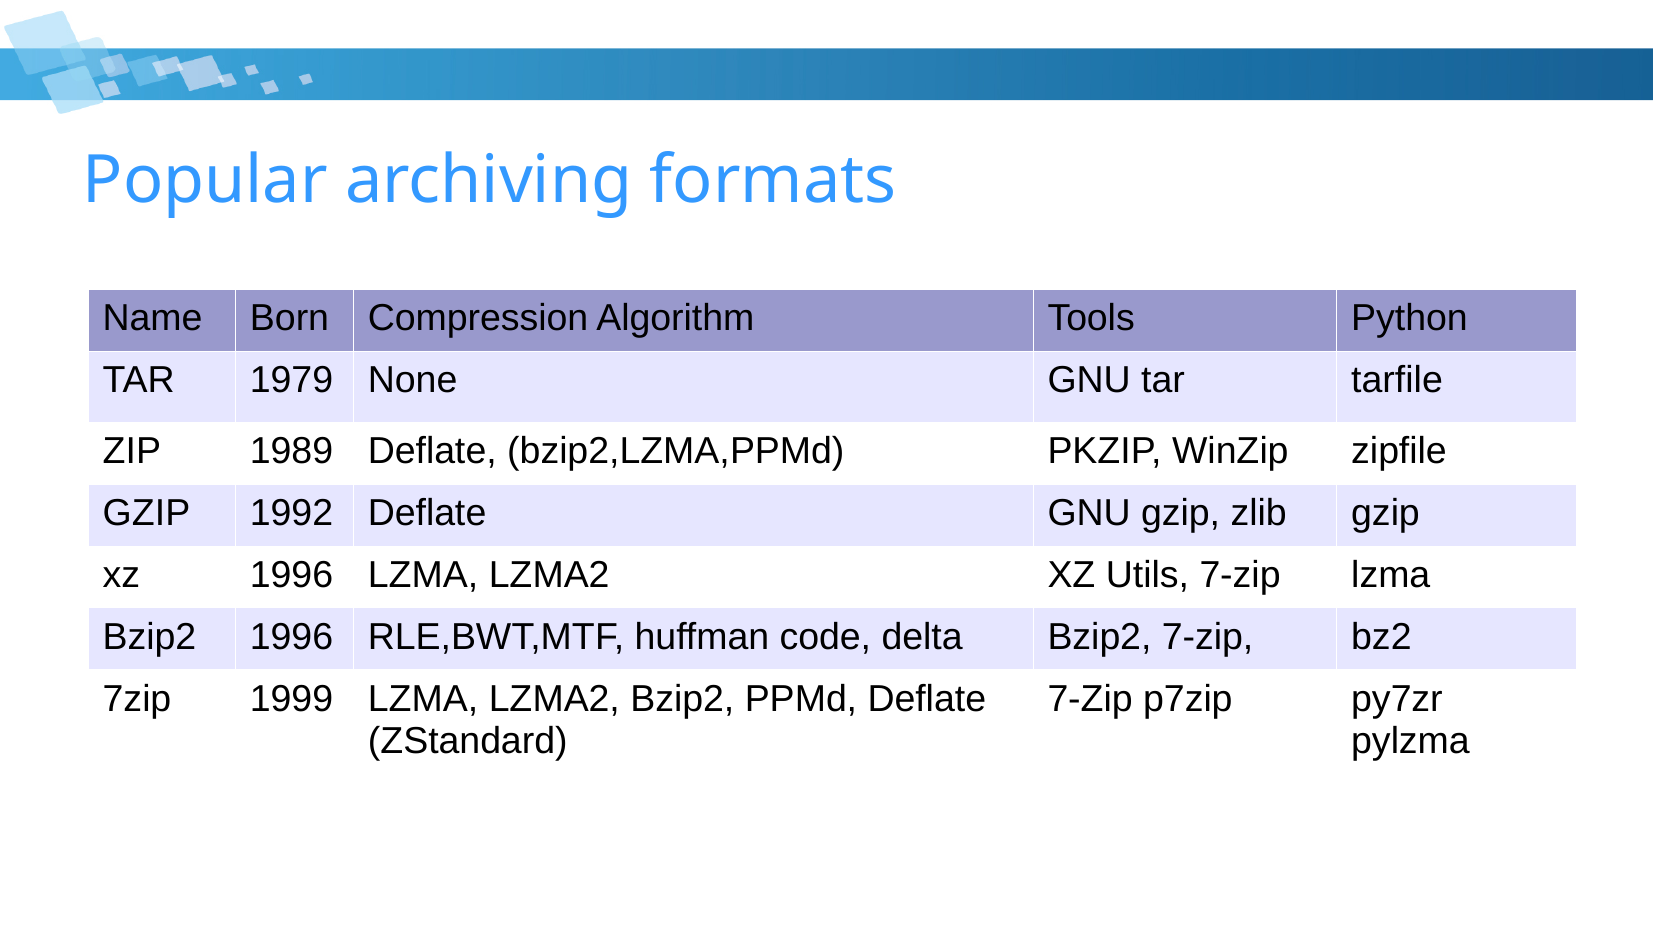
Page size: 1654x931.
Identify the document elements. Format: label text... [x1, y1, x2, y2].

table_header Name [89, 290, 235, 351]
table_header Compression Algorithm [354, 290, 1033, 351]
table_cell 1989 [236, 423, 353, 484]
table_cell TAR [89, 352, 235, 422]
table_cell RLE,BWT,MTF, huffman code, delta [354, 608, 1033, 669]
table_cell 7-Zip p7zip [1034, 670, 1336, 769]
table_cell tarfile [1337, 352, 1576, 422]
table_cell 1999 [236, 670, 353, 769]
table_cell xz [89, 547, 235, 607]
table_cell 7zip [89, 670, 235, 769]
table_cell None [354, 352, 1033, 422]
table_cell zipfile [1337, 423, 1576, 484]
table_cell Deflate, (bzip2,LZMA,PPMd) [354, 423, 1033, 484]
table_cell 1996 [236, 608, 353, 669]
table_cell PKZIP, WinZip [1034, 423, 1336, 484]
picture [0, 0, 1653, 929]
table_cell XZ Utils, 7-zip [1034, 547, 1336, 607]
table_cell lzma [1337, 547, 1576, 607]
table_cell gzip [1337, 485, 1576, 546]
table_cell 1996 [236, 547, 353, 607]
table_cell Deflate [354, 485, 1033, 546]
table_header Born [236, 290, 353, 351]
table_cell GZIP [89, 485, 235, 546]
table_cell bz2 [1337, 608, 1576, 669]
table_header Python [1337, 290, 1576, 351]
table_cell GNU gzip, zlib [1034, 485, 1336, 546]
table_cell 1979 [236, 352, 353, 422]
table_cell ZIP [89, 423, 235, 484]
title Popular archiving formats [82, 99, 1571, 255]
table_cell py7zr pylzma [1337, 670, 1576, 769]
table_cell GNU tar [1034, 352, 1336, 422]
table_header Tools [1034, 290, 1336, 351]
table_cell Bzip2, 7-zip, [1034, 608, 1336, 669]
table_cell LZMA, LZMA2, Bzip2, PPMd, Deflate (ZStandard) [354, 670, 1033, 769]
table_cell LZMA, LZMA2 [354, 547, 1033, 607]
table_cell 1992 [236, 485, 353, 546]
table_cell Bzip2 [89, 608, 235, 669]
